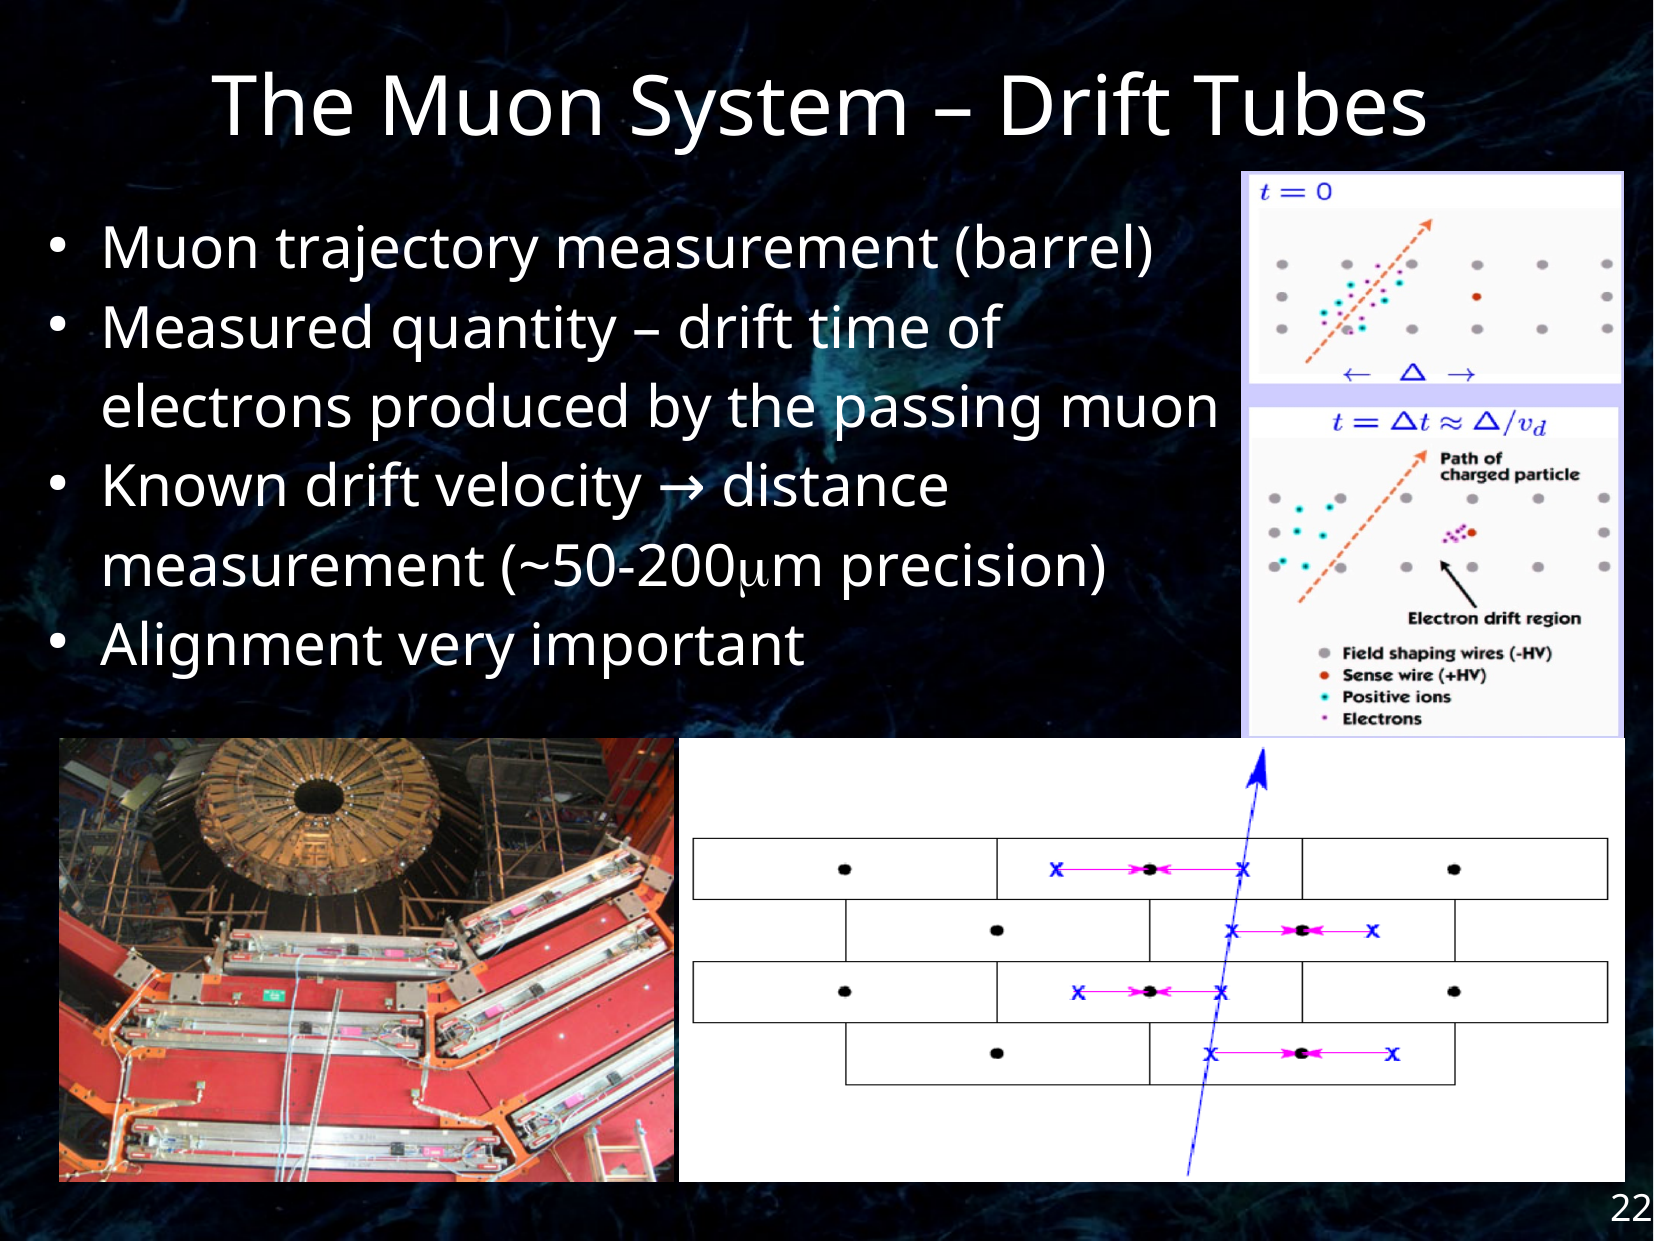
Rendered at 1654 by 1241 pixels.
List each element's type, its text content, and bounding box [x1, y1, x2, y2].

list Muon trajectory measurement (barrel) Measured quantity – drift time of electrons produced by the passing muon Known drift velocity → distance measurement (~50-200mm precision) Alignment very important [29, 206, 1240, 1108]
picture [0, 0, 1654, 1241]
title The Muon System – Drift Tubes [77, 36, 1565, 170]
